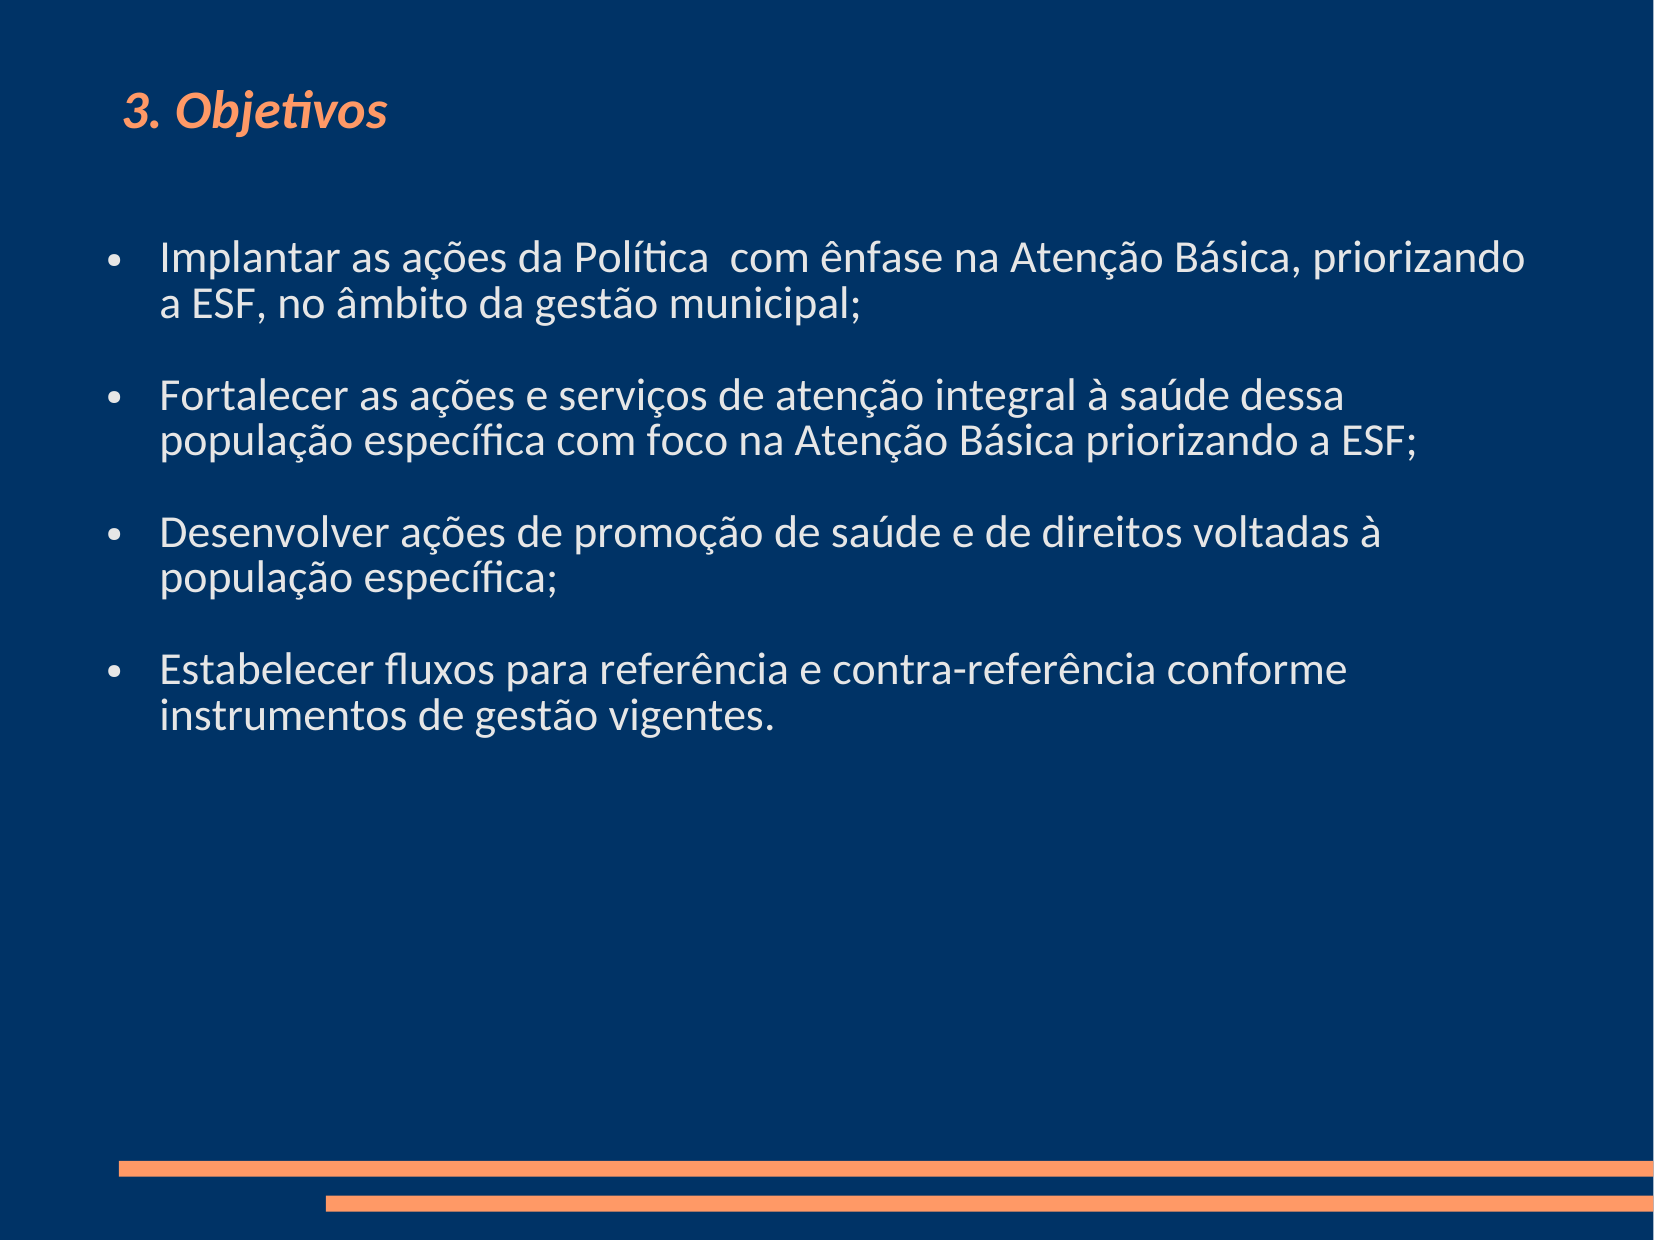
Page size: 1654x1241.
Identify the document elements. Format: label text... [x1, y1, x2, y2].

list Implantar as ações da Política com ênfase na Atenção Básica, priorizando a ESF, no âmbito da gestão municipal; Fortalecer as ações e serviços de atenção integral à saúde dessa população específica com foco na Atenção Básica priorizando a ESF; Desenvolver ações de promoção de saúde e de direitos voltadas à população específica; Estabelecer fluxos para referência e contra-referência conforme instrumentos de gestão vigentes. [88, 238, 1528, 1034]
title 3. Objetivos [121, 53, 1534, 178]
